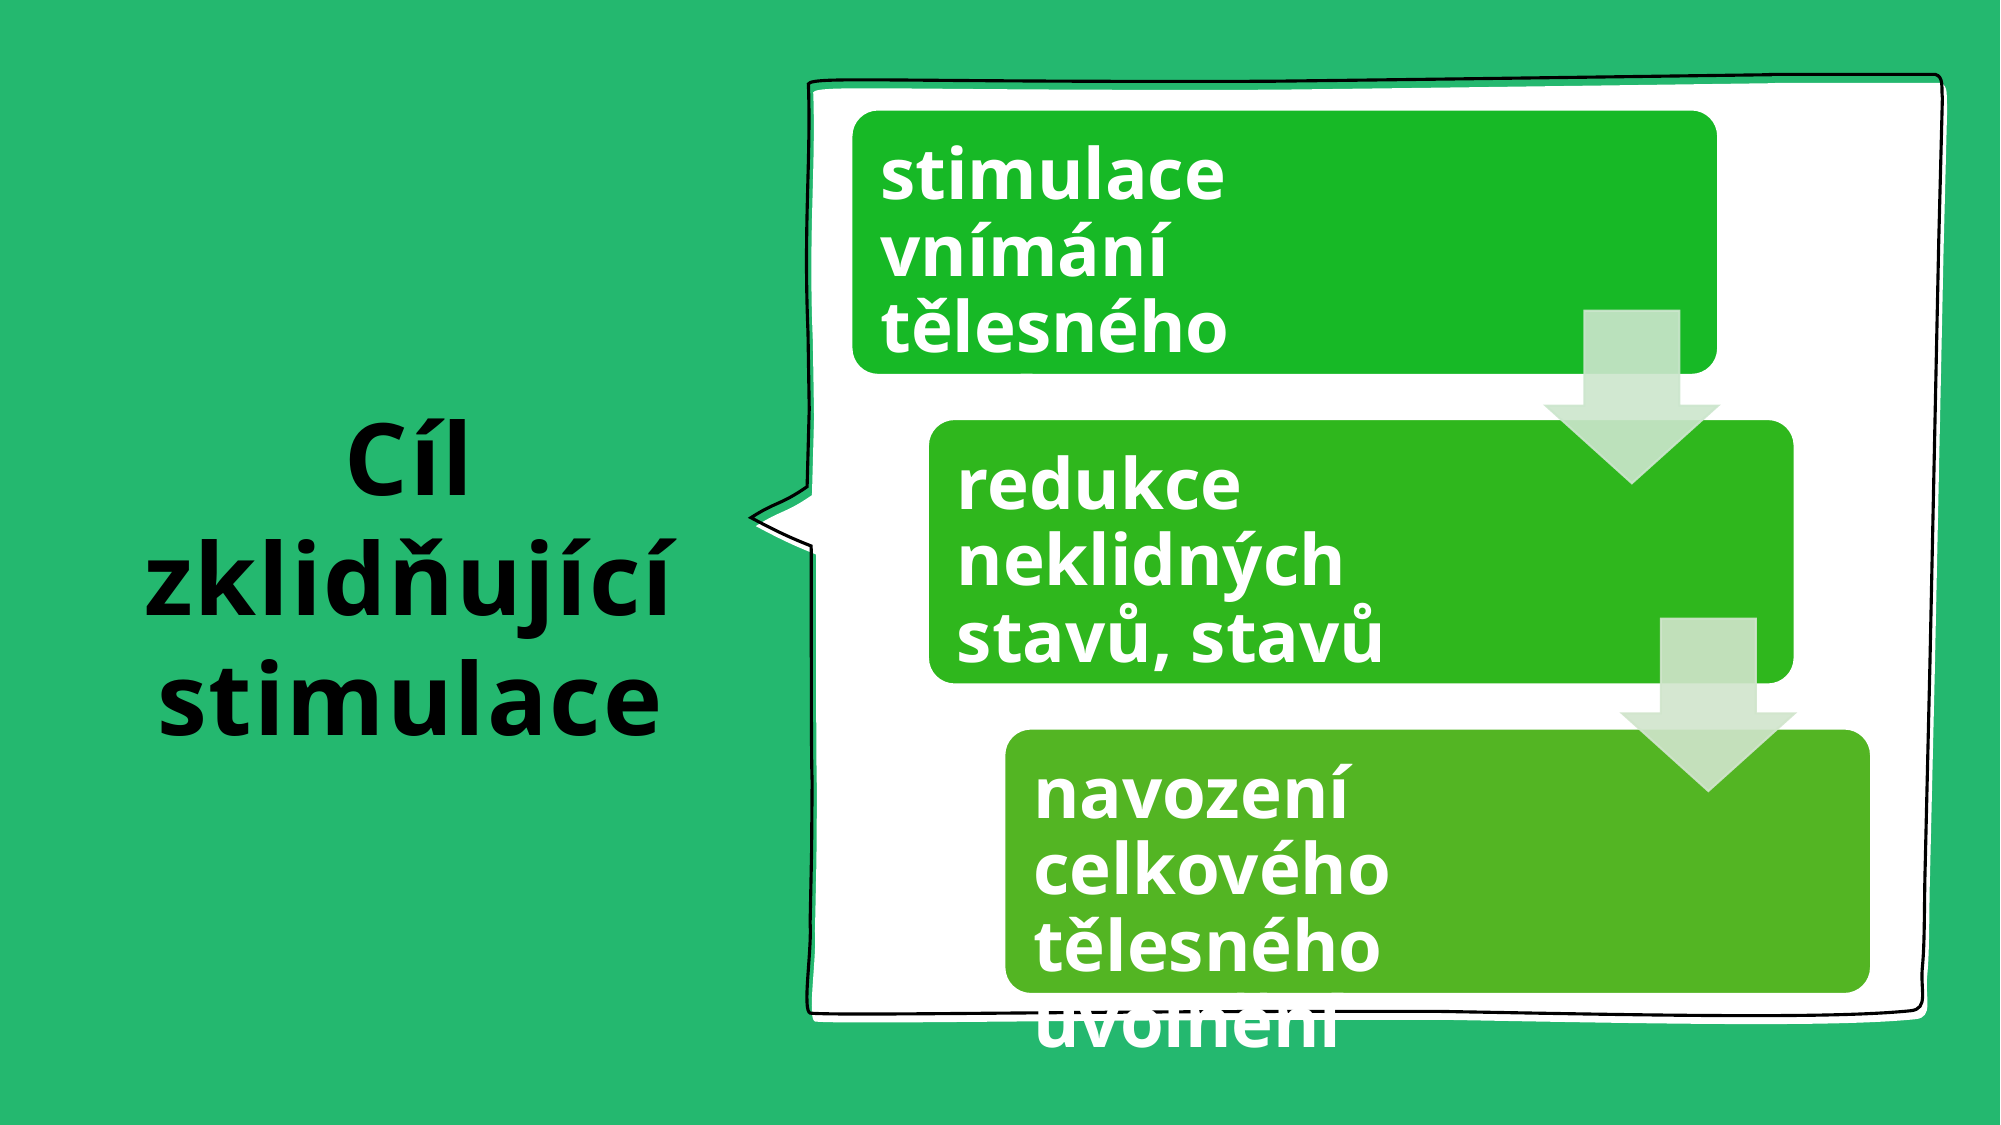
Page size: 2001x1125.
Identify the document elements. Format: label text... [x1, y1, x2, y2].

text_box redukce neklidných stavů, stavů zmatenosti a dezorientace [927, 419, 1795, 685]
text_box [0, 0, 2000, 1125]
text_box navození celkového tělesného uvolnění [1004, 728, 1872, 994]
title Cíl zklidňující stimulace [118, 261, 702, 890]
text_box stimulace vnímání tělesného schématu [851, 109, 1719, 375]
